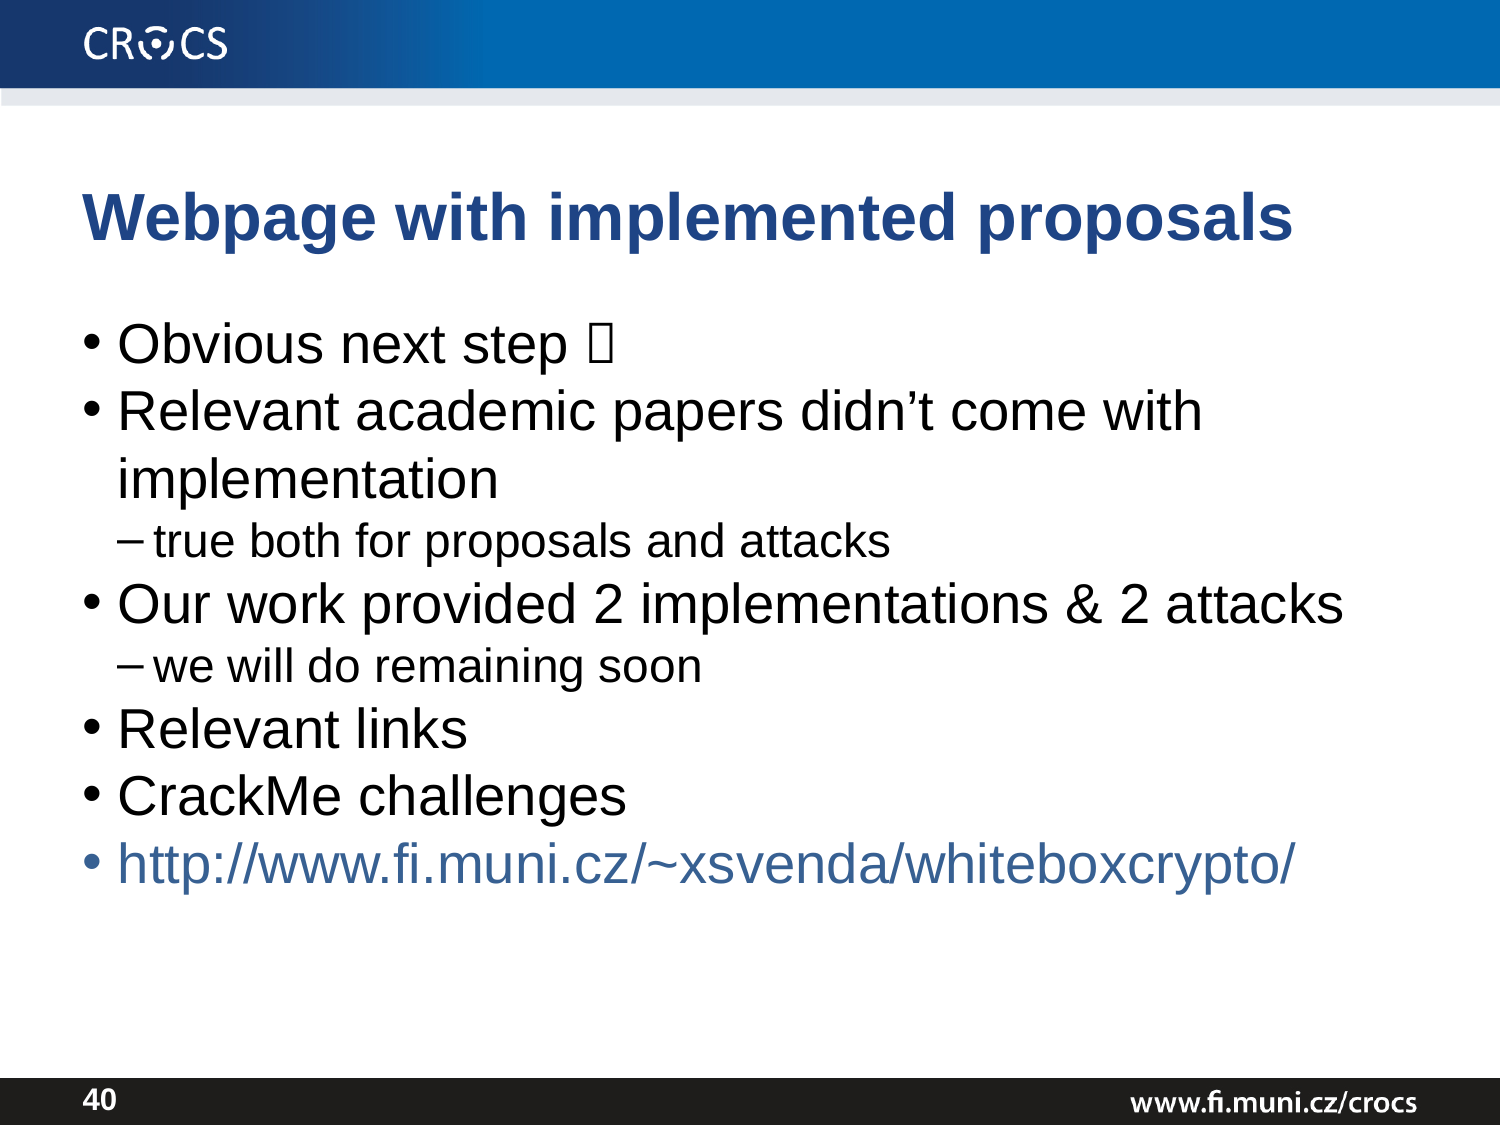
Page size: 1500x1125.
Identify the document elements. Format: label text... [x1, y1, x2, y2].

text_box <number> [82, 1078, 148, 1125]
text_box Webpage with implemented proposals [82, 148, 1433, 279]
picture [0, 0, 1500, 1125]
text_box Obvious next step  Relevant academic papers didn’t come with implementation true both for proposals and attacks Our work provided 2 implementations & 2 attacks we will do remaining soon Relevant links CrackMe challenges http://www.fi.muni.cz/~xsvenda/whiteboxcrypto/ [82, 307, 1433, 988]
